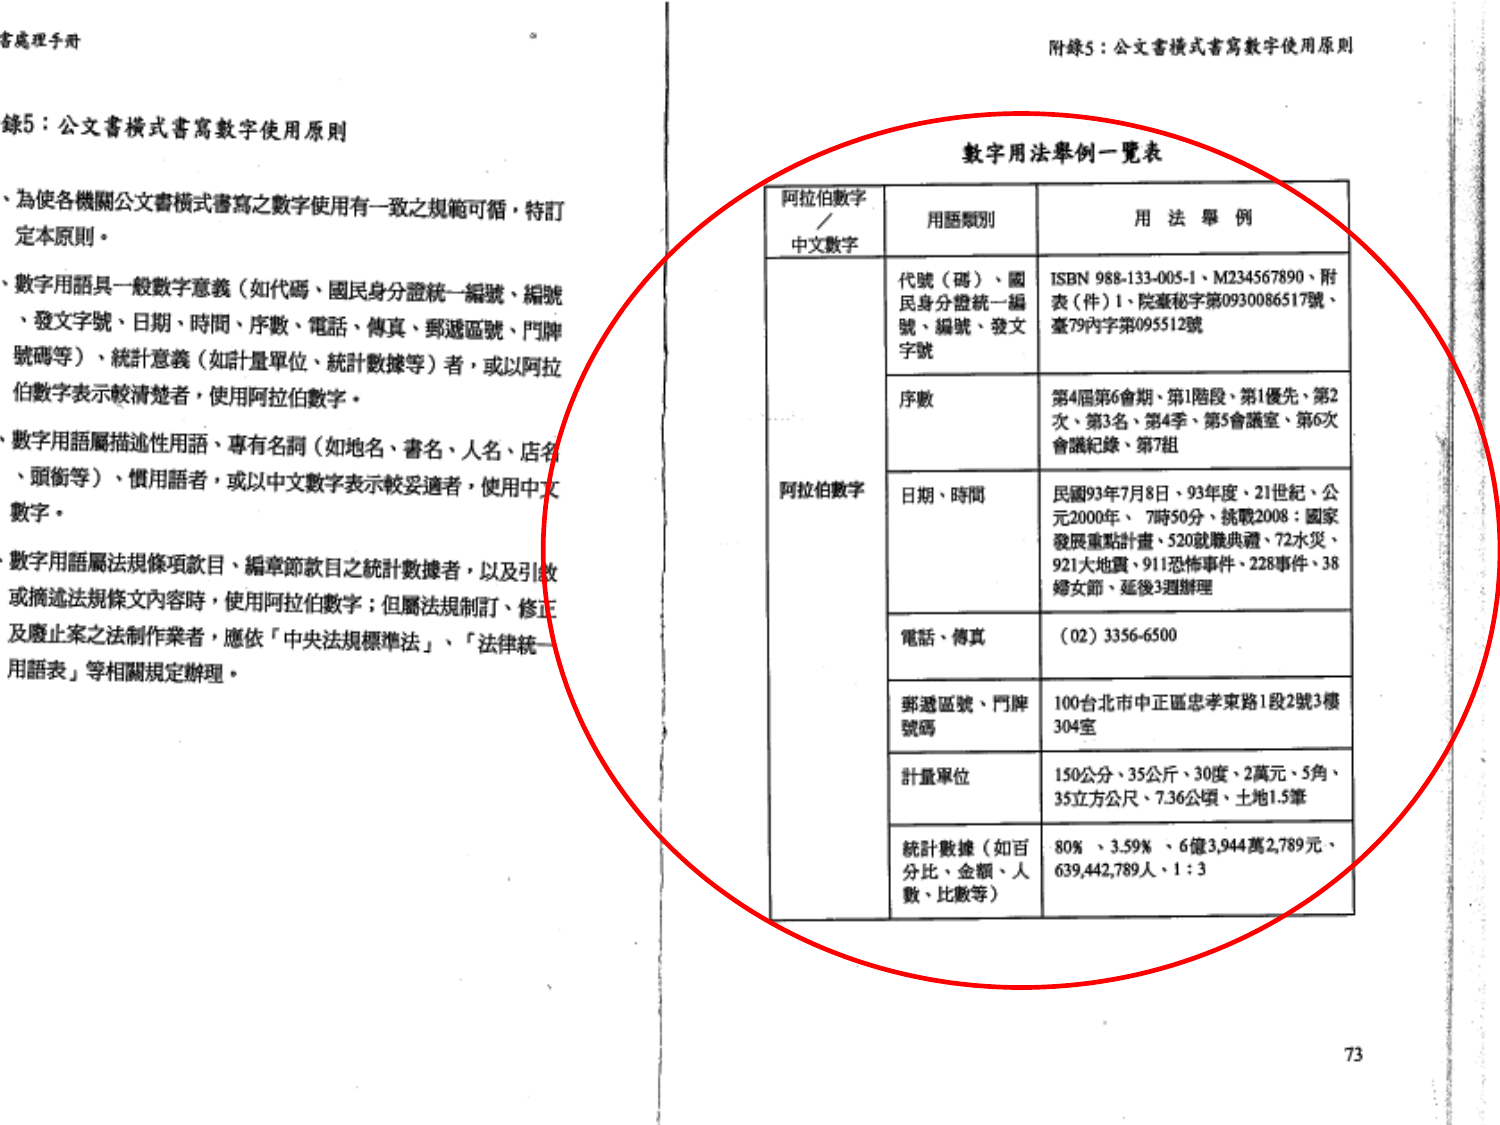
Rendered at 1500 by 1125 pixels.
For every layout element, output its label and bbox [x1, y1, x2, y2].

chart [0, 0, 1500, 1125]
chart [546, 116, 1497, 985]
